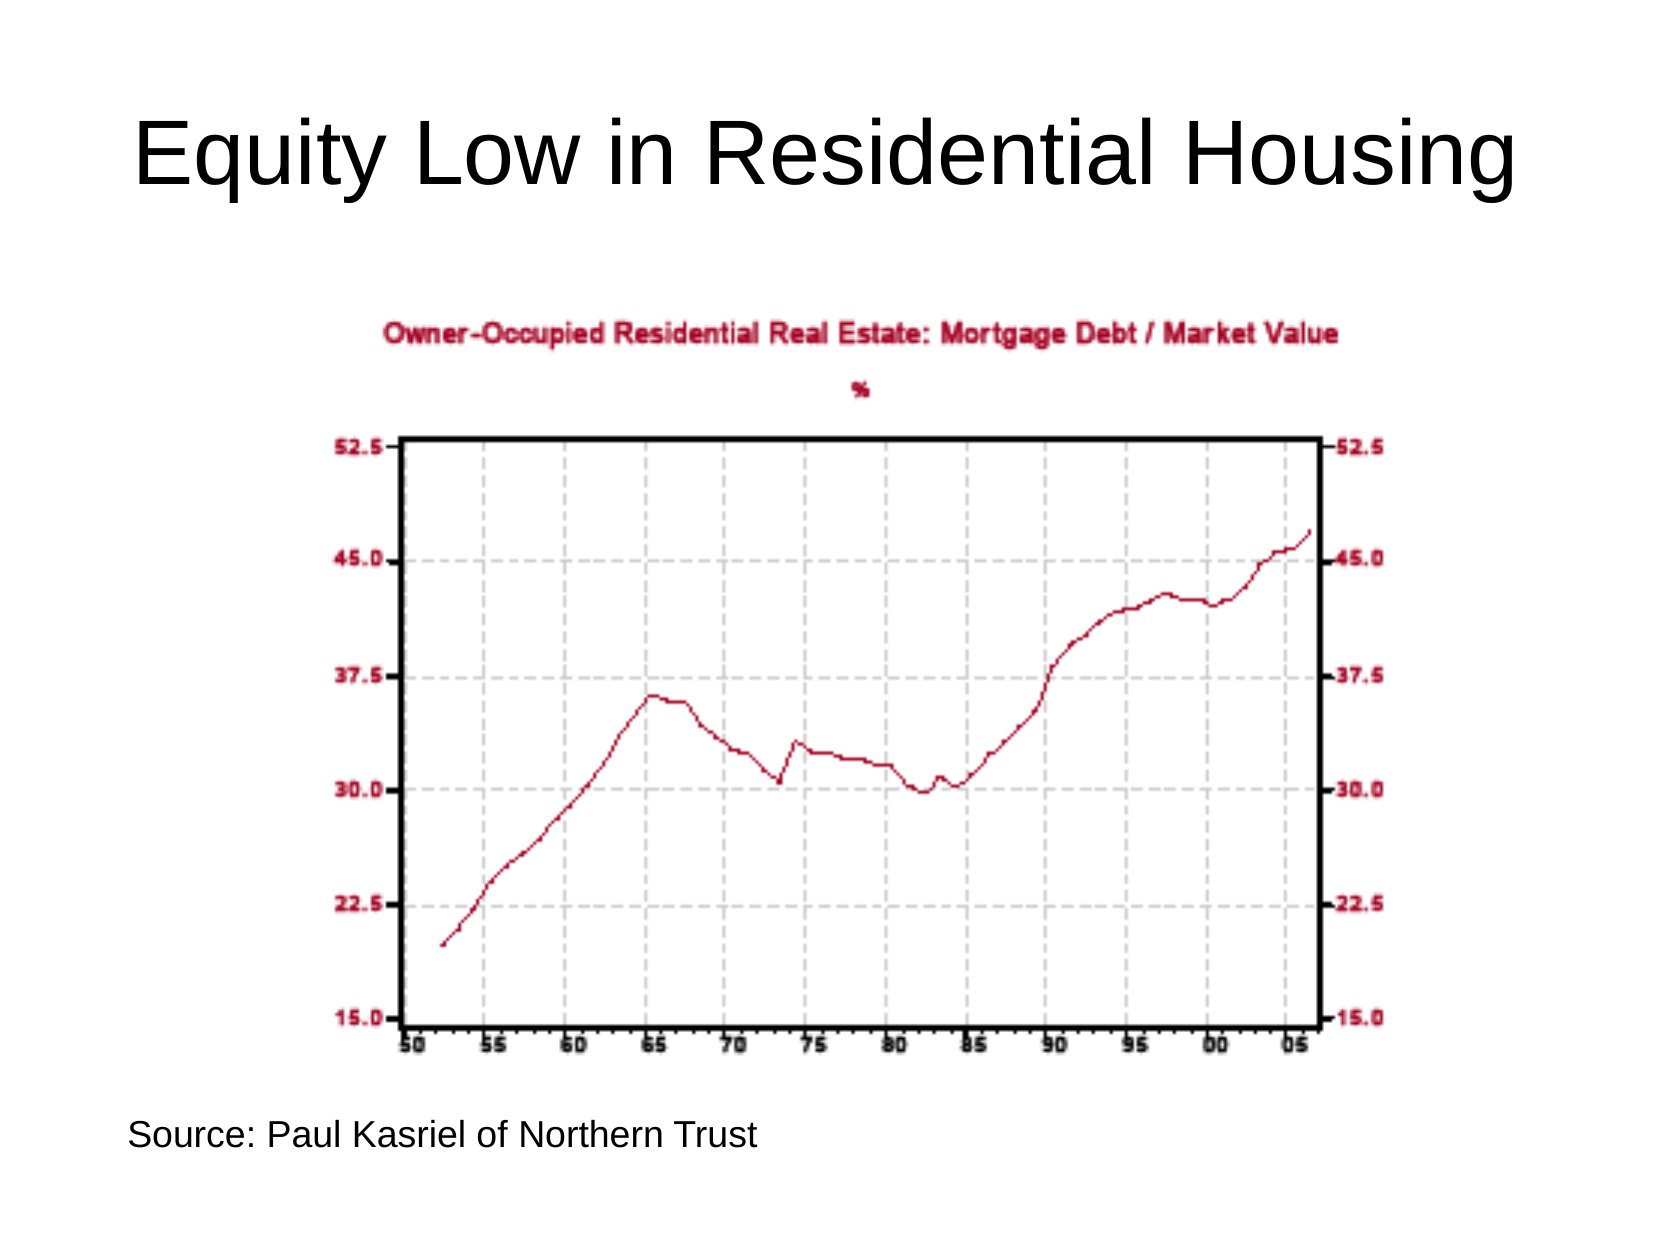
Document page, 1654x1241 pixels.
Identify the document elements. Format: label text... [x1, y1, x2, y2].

picture [300, 299, 1426, 1090]
title Equity Low in Residential Housing [82, 56, 1571, 250]
text_box Source: Paul Kasriel of Northern Trust [112, 1105, 826, 1163]
chart [82, 290, 1571, 1109]
